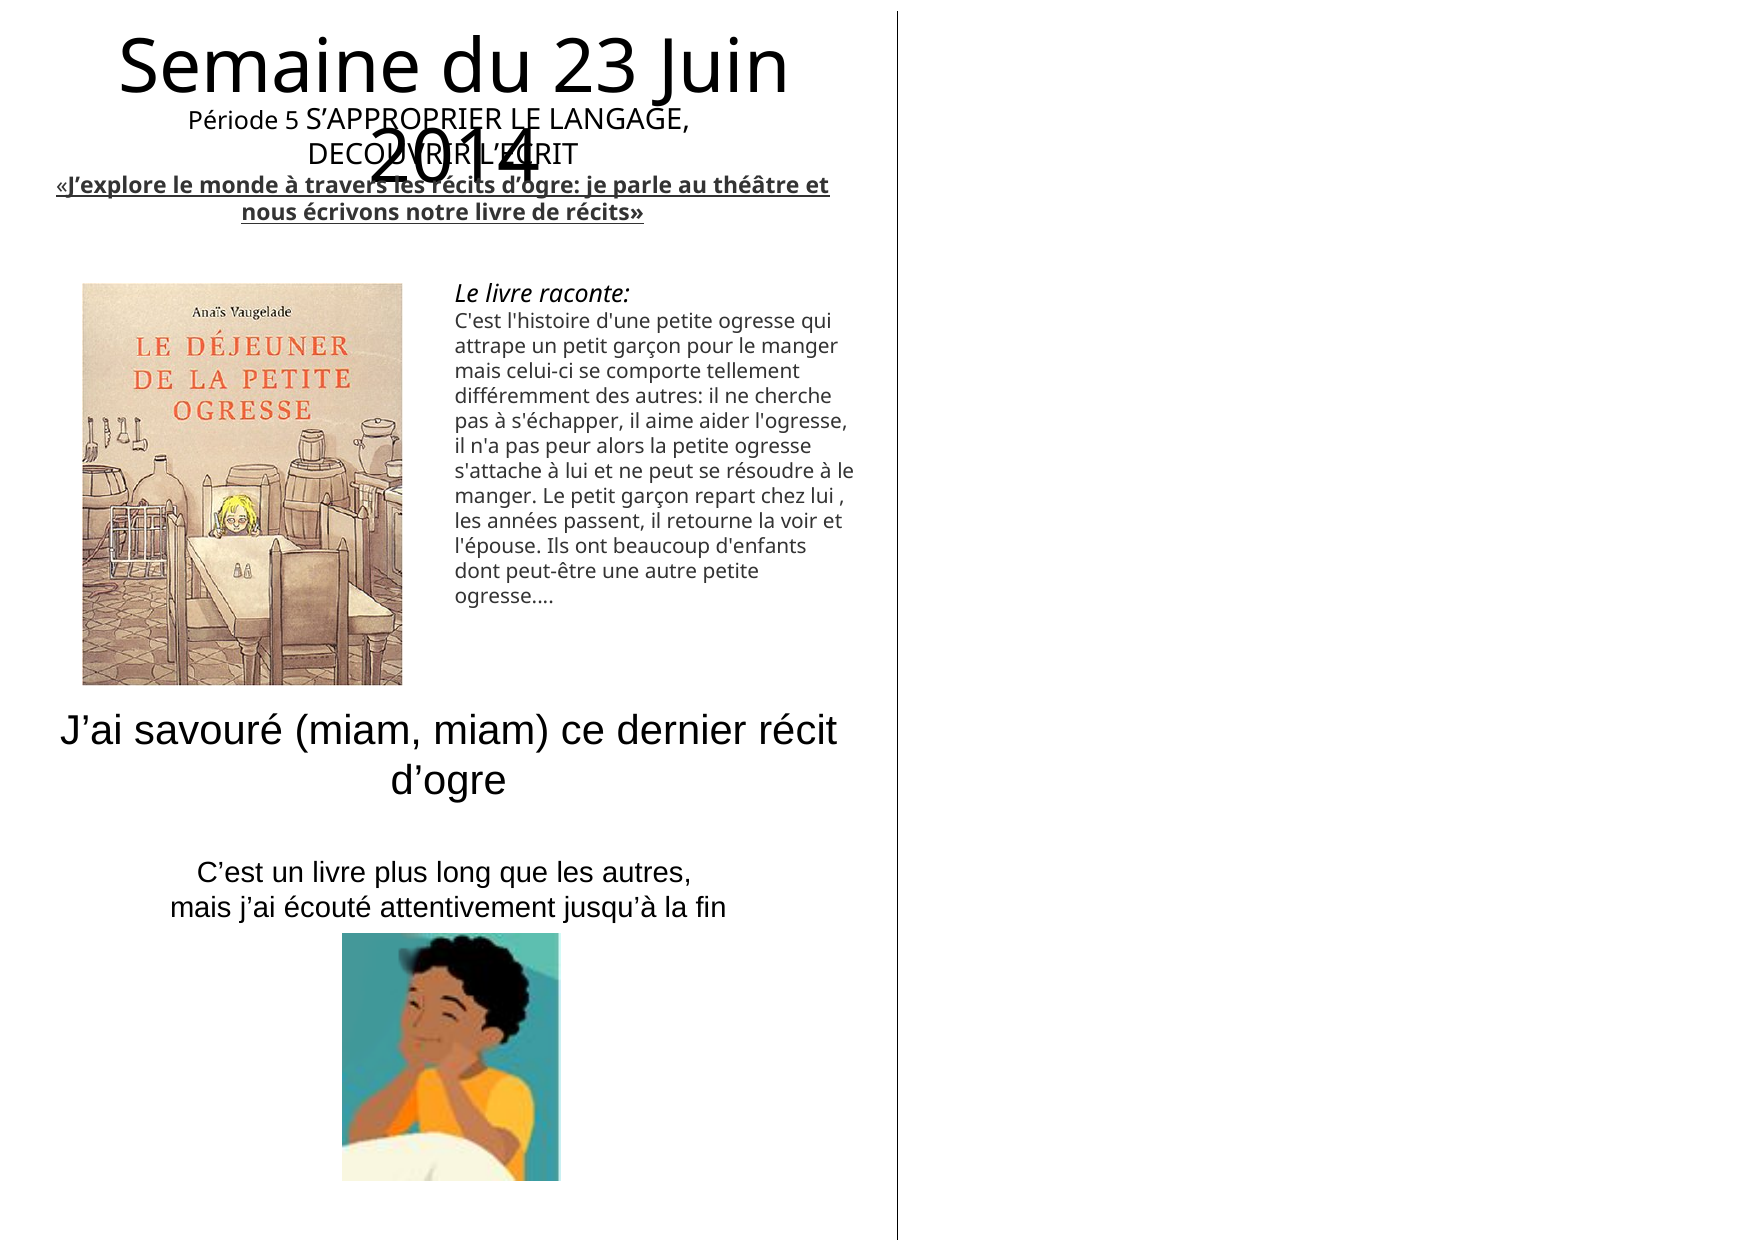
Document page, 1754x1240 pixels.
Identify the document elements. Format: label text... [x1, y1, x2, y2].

text_box J’ai savouré (miam, miam) ce dernier récit d’ogre C’est un livre plus long que les autres, mais j’ai écouté attentivement jusqu’à la fin [47, 696, 851, 1205]
picture [82, 283, 403, 686]
text_box Le livre raconte: C'est l'histoire d'une petite ogresse qui attrape un petit garçon pour le manger mais celui-ci se comporte tellement différemment des autres: il ne cherche pas à s'échapper, il aime aider l'ogresse, il n'a pas peur alors la petite ogresse s'attache à lui et ne peut se résoudre à le manger. Le petit garçon repart chez lui , les années passent, il retourne la voir et l'épouse. Ils ont beaucoup d'enfants dont peut-être une autre petite ogresse.... [448, 271, 863, 674]
text_box Semaine du 23 Juin 2014 [47, 11, 863, 107]
picture [342, 933, 561, 1181]
text_box Période 5 S’APPROPRIER LE LANGAGE, DECOUVRIR L’ECRIT «J’explore le monde à travers les récits d’ogre: je parle au théâtre et nous écrivons notre livre de récits» [35, 94, 851, 284]
